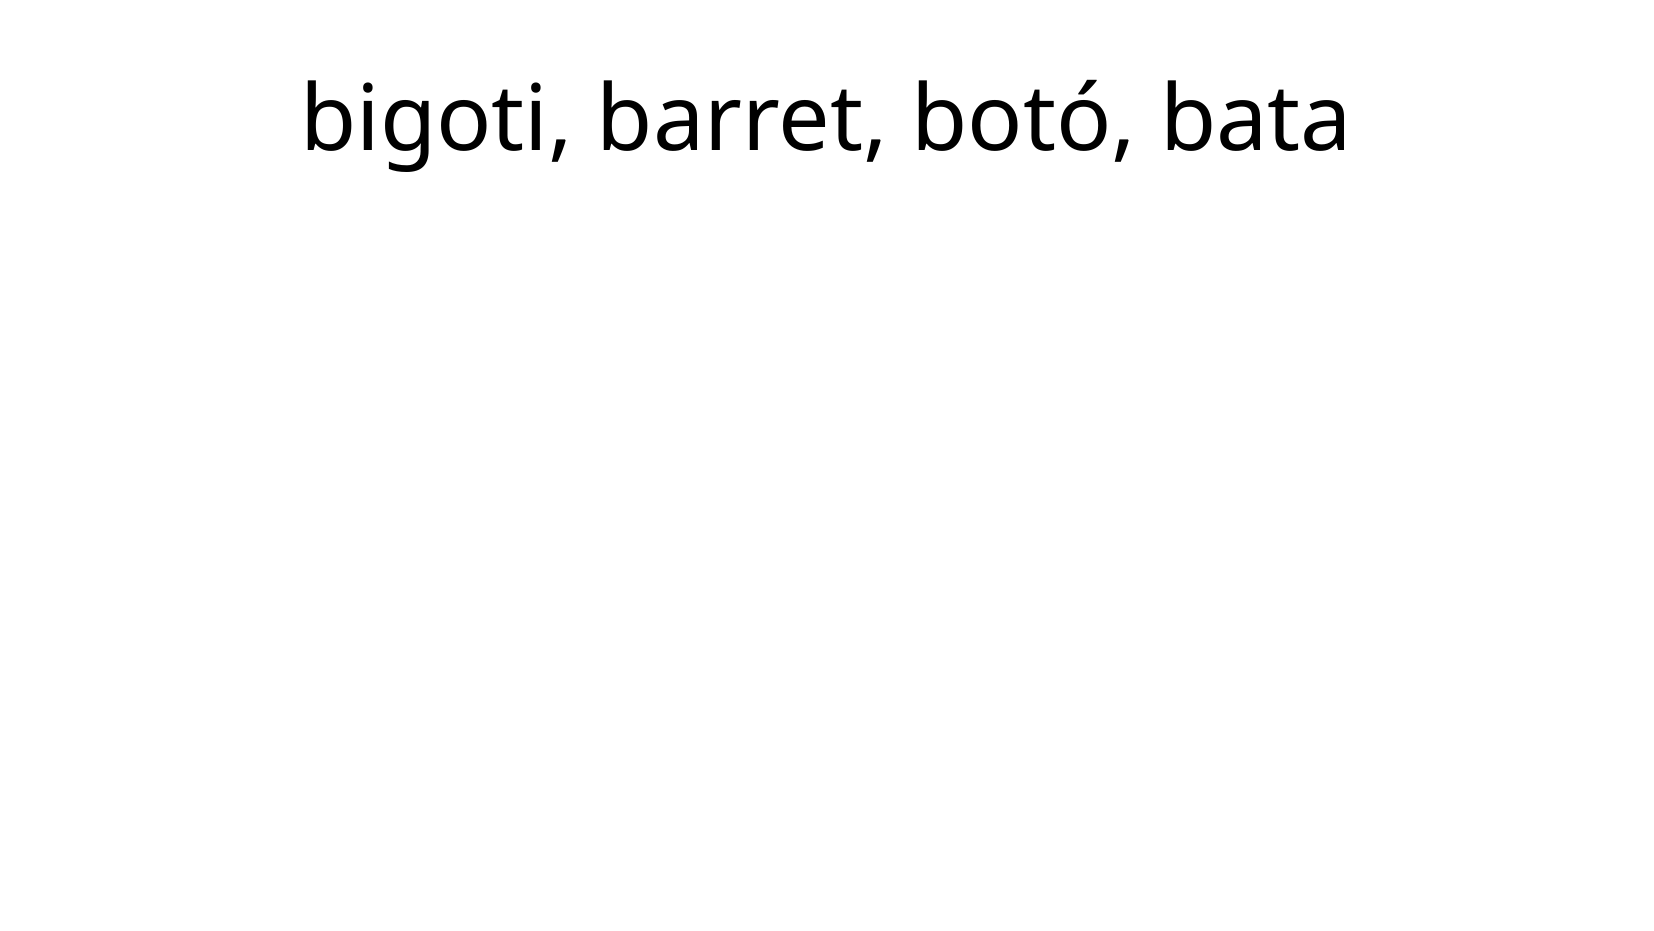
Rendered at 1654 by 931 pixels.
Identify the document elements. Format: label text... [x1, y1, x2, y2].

title bigoti, barret, botó, bata [82, 37, 1571, 193]
